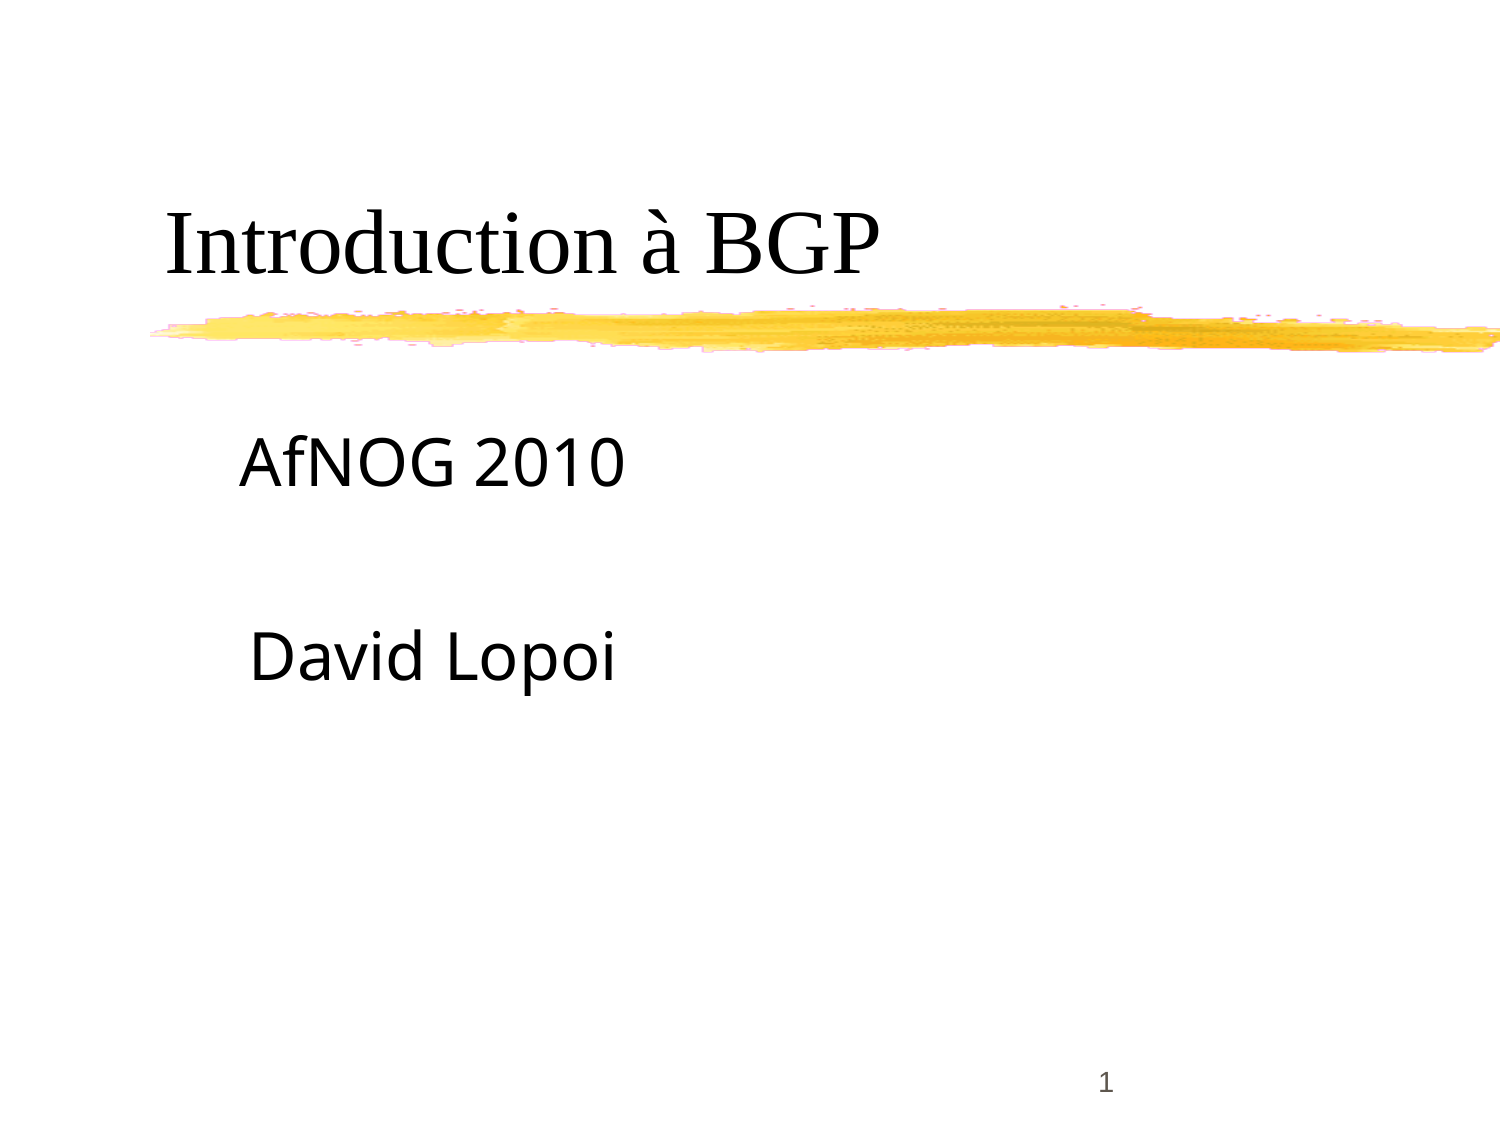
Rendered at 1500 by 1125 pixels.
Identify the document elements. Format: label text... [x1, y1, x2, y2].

title Introduction à BGP [150, 112, 1417, 300]
text_box [1083, 1021, 1383, 1106]
subtitle AfNOG 2010 David Lopoi [225, 412, 1276, 1085]
